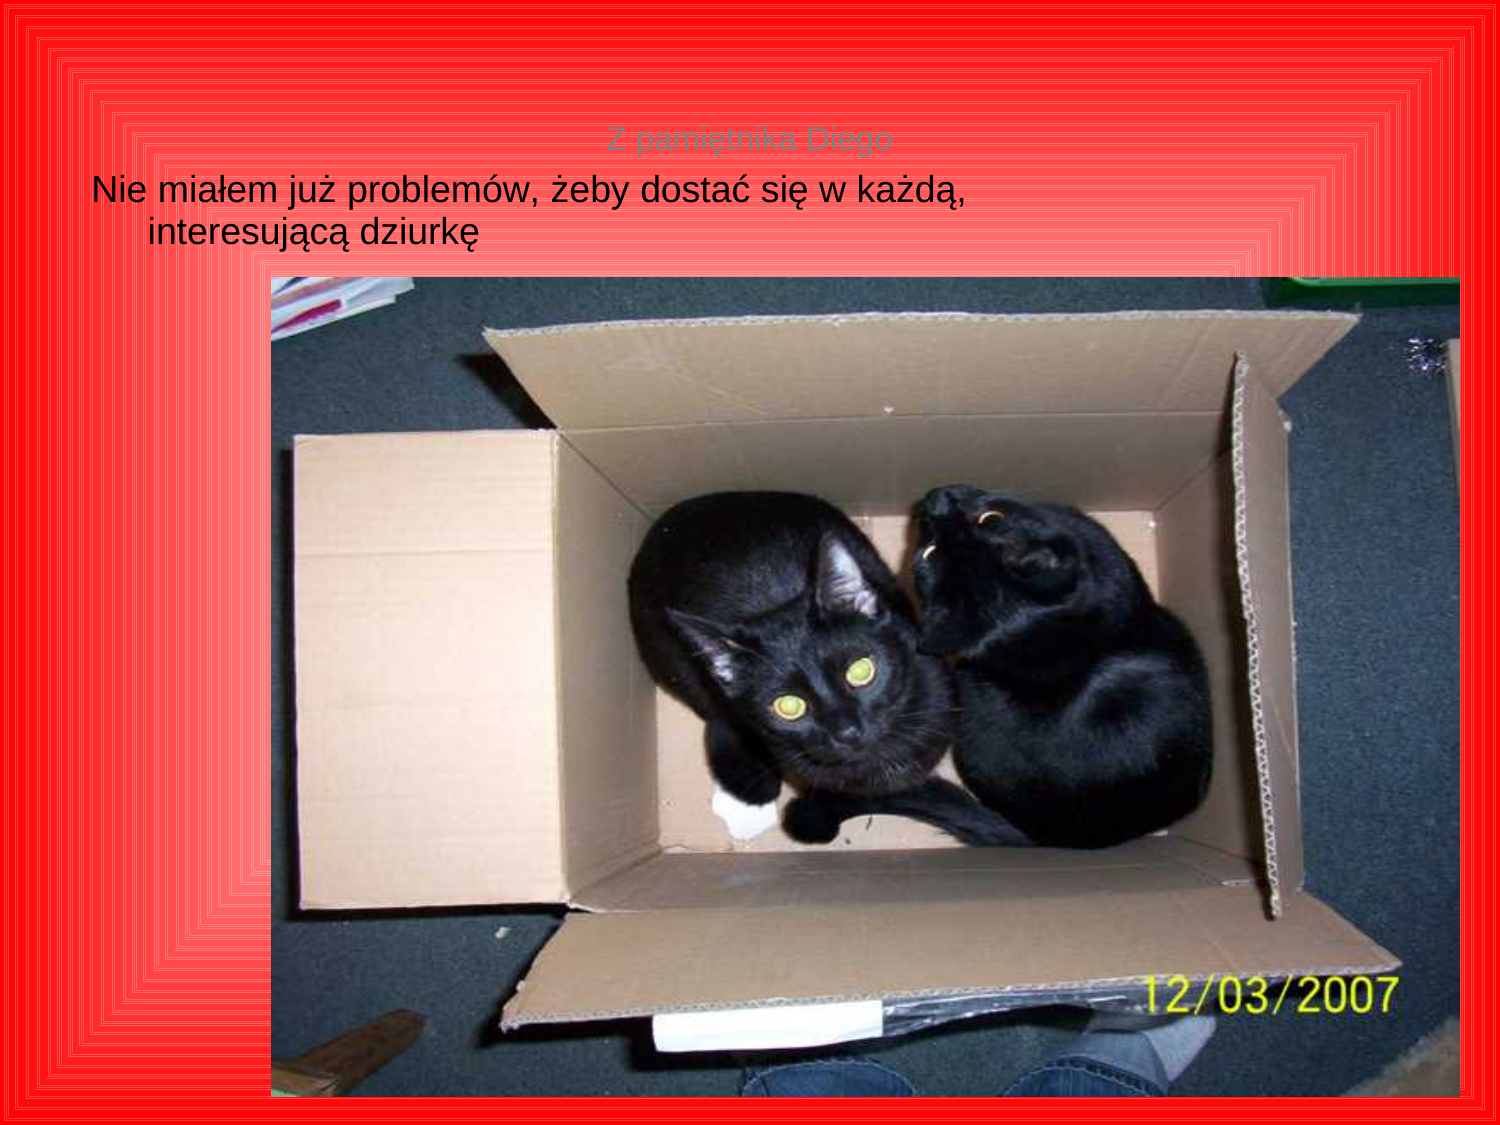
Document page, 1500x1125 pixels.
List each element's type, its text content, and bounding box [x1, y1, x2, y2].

list Nie miałem już problemów, żeby dostać się w każdą, interesującą dziurkę [76, 160, 1105, 332]
picture [271, 277, 1460, 1097]
title Z pamiętnika Diego [75, 45, 1426, 233]
